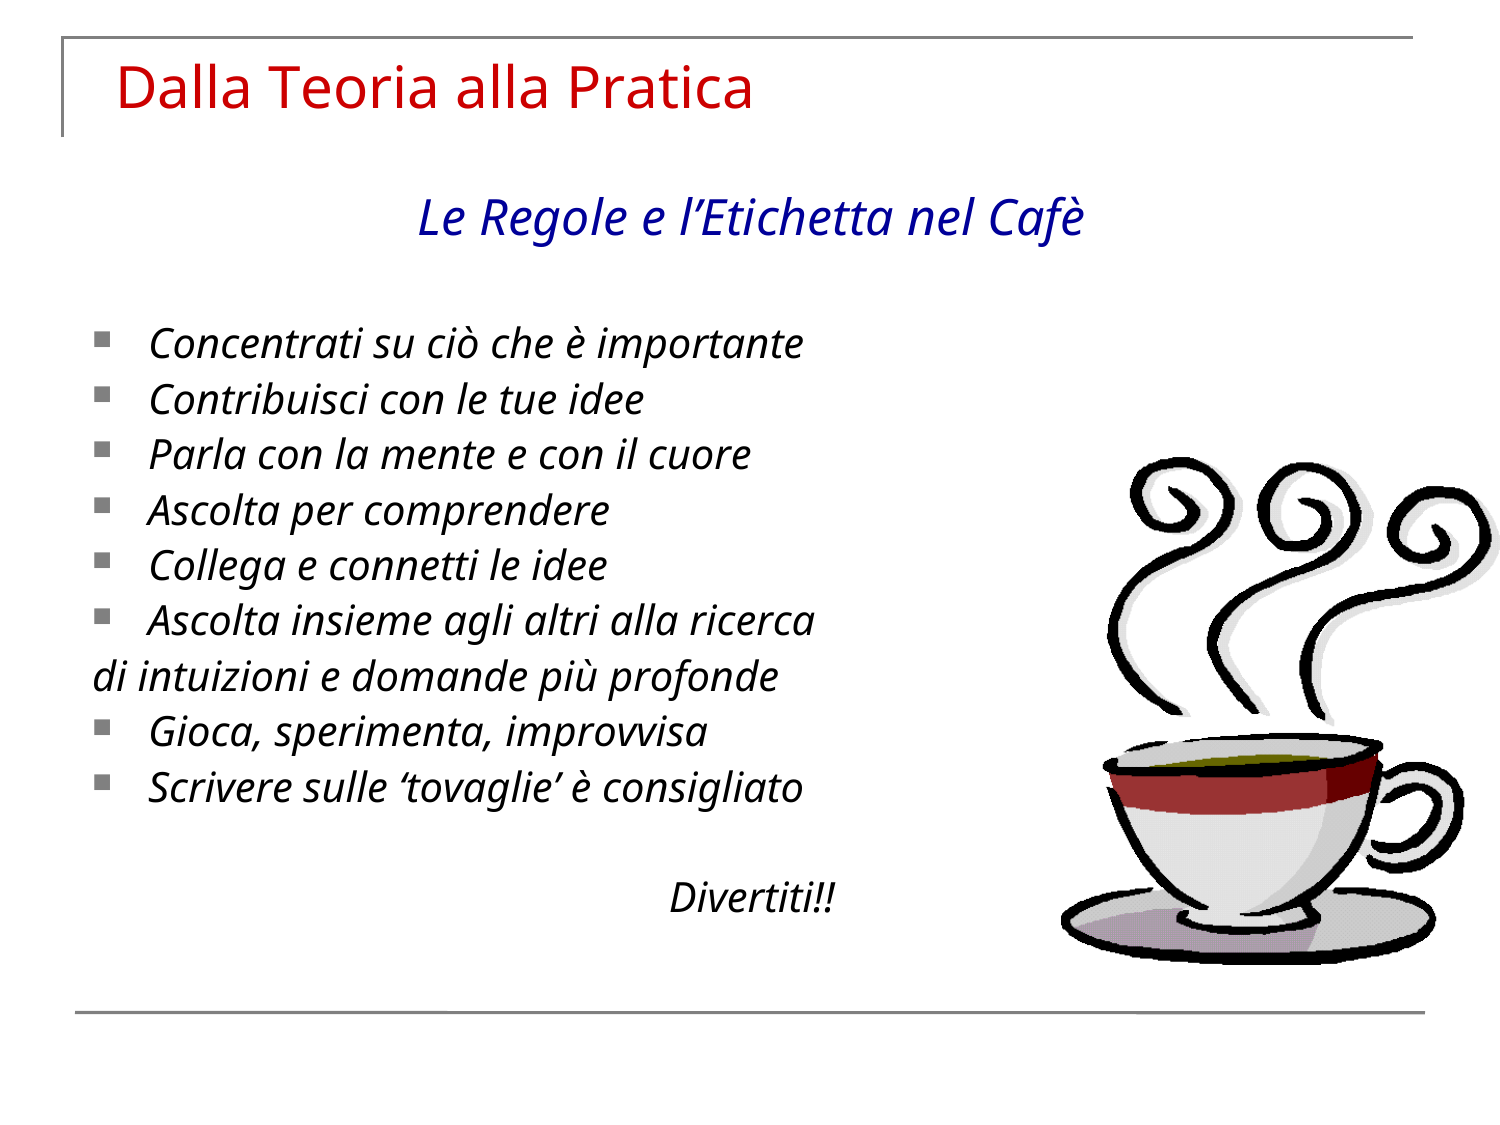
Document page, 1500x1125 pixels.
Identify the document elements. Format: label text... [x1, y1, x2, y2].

picture [1061, 456, 1500, 965]
text_box Dalla Teoria alla Pratica [100, 42, 1427, 161]
text_box Le Regole e l’Etichetta nel Cafè Concentrati su ciò che è importante Contribuisci con le tue idee Parla con la mente e con il cuore Ascolta per comprendere Collega e connetti le idee Ascolta insieme agli altri alla ricerca di intuizioni e domande più profonde Gioca, sperimenta, improvvisa Scrivere sulle ‘tovaglie’ è consigliato Divertiti!! [76, 184, 1427, 1096]
